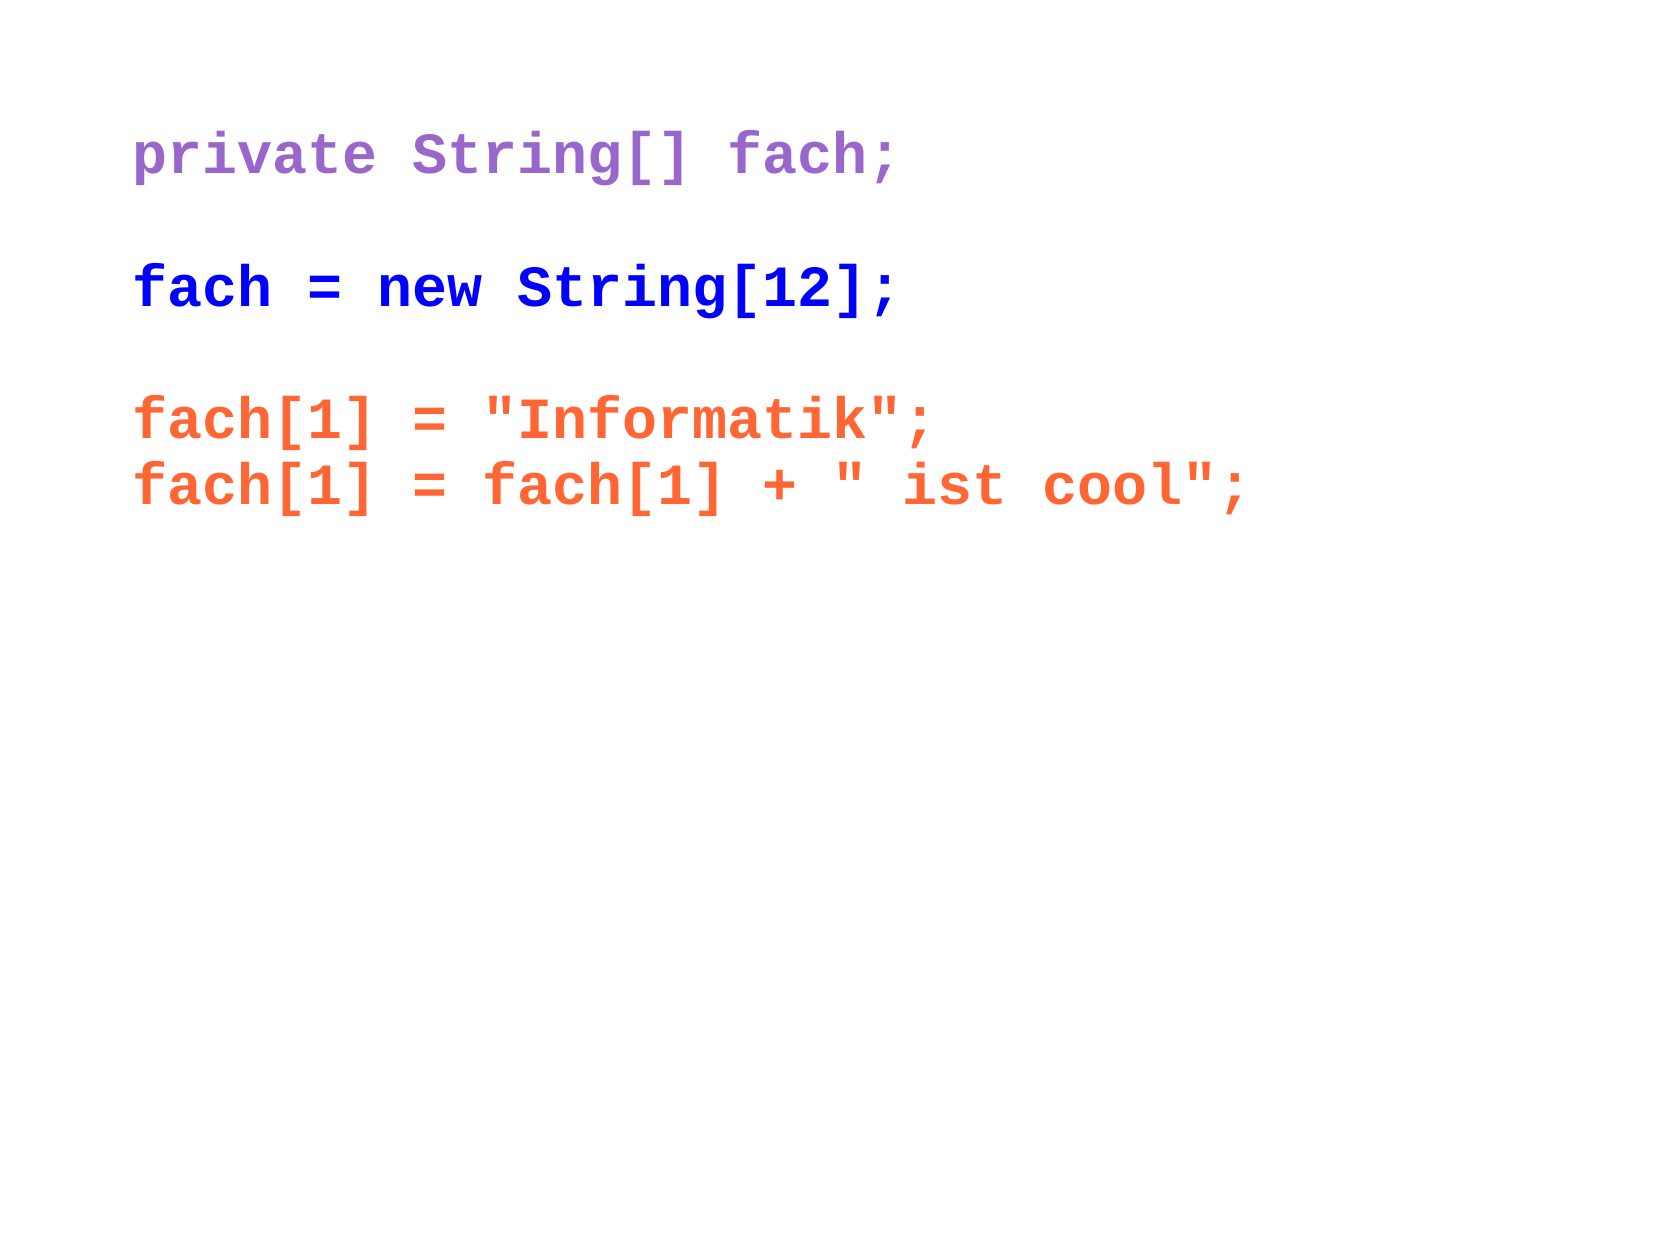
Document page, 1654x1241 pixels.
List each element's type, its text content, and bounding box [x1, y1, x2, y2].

text_box private String[] fach; fach = new String[12]; fach[1] = "Informatik"; fach[1] = fach[1] + " ist cool"; [118, 118, 1595, 709]
